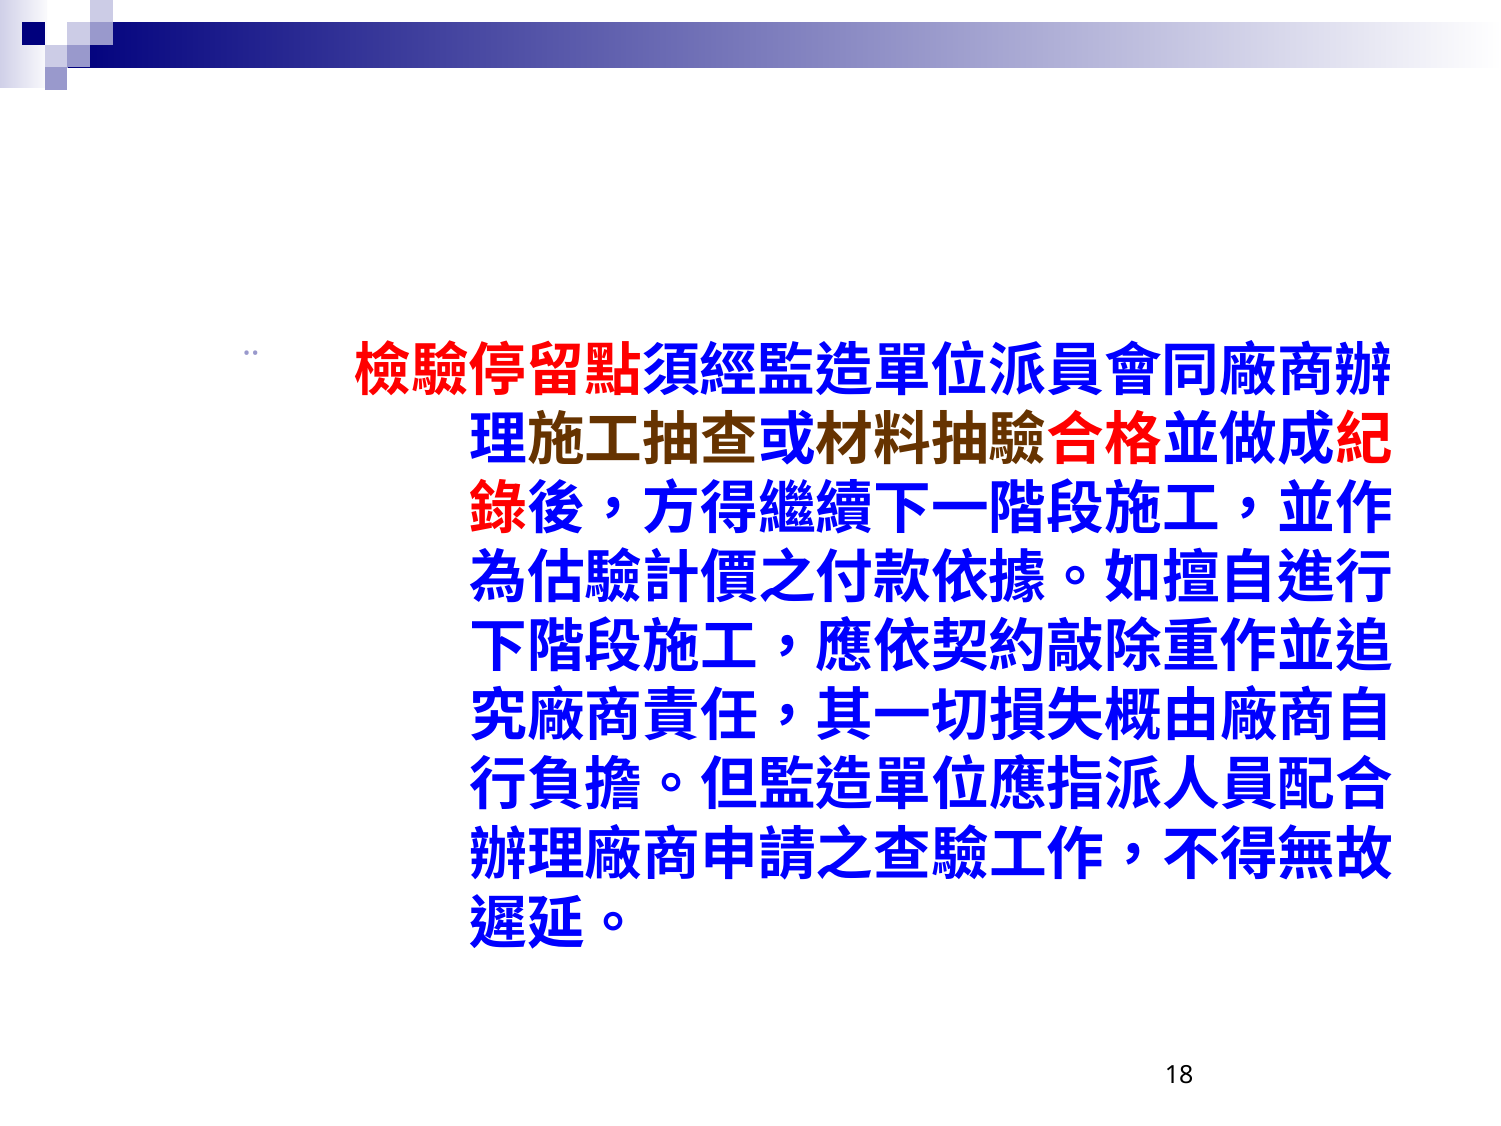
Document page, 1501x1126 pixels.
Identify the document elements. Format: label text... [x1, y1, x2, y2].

text_box [1149, 1025, 1501, 1101]
list 檢驗停留點須經監造單位派員會同廠商辦理施工抽查或材料抽驗合格並做成紀錄後，方得繼續下一階段施工，並作為估驗計價之付款依據。如擅自進行下階段施工，應依契約敲除重作並追究廠商責任，其一切損失概由廠商自行負擔。但監造單位應指派人員配合辦理廠商申請之查驗工作，不得無故遲延。 [74, 324, 1426, 964]
